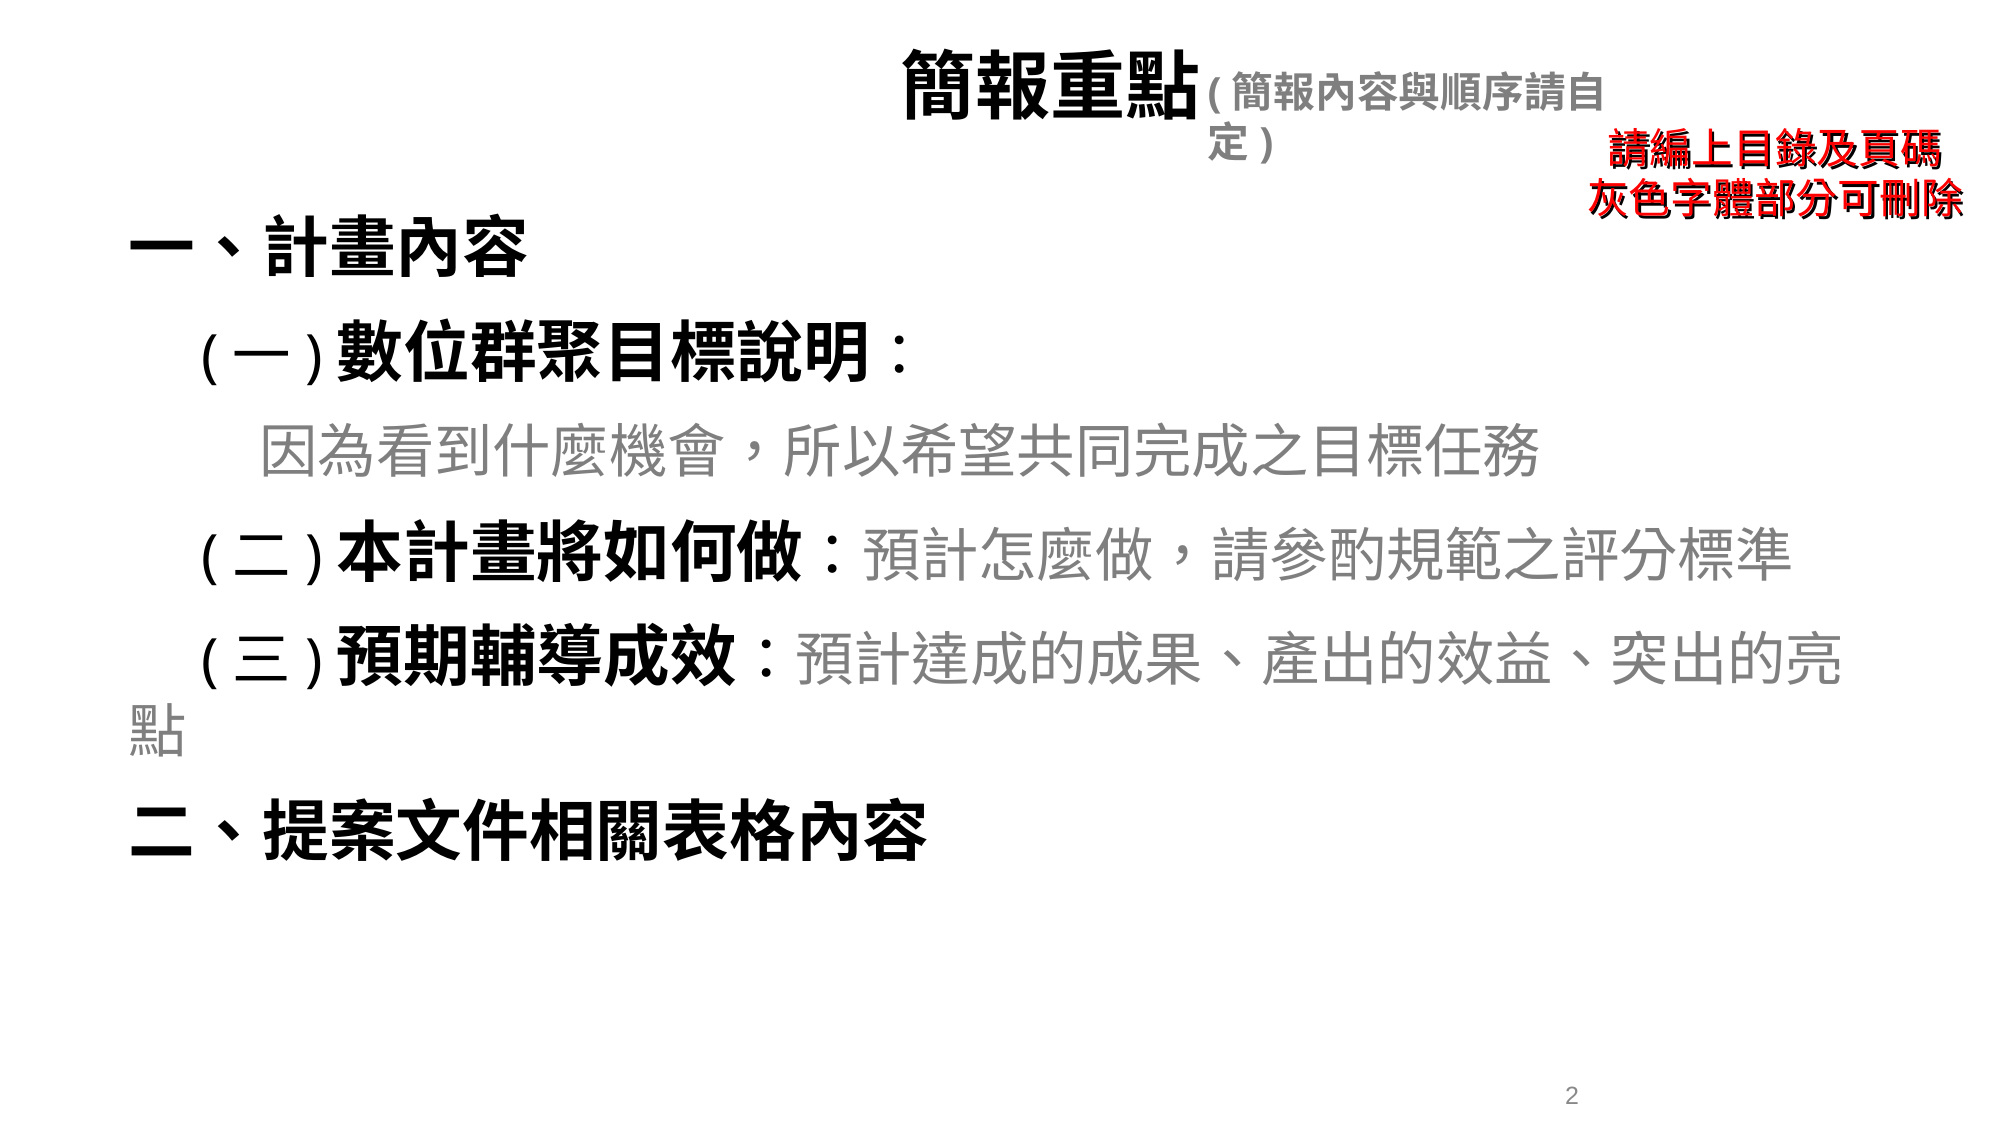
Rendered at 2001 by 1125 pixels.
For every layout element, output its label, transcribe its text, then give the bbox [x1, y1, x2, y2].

text_box 簡報重點 [1231, 125, 1455, 136]
text_box 簡報重點 [646, 31, 1455, 136]
text_box 簡報重點 [1215, 131, 1241, 136]
text_box 2 [1550, 1065, 2000, 1125]
text_box 一、計畫內容 (一)數位群聚目標說明： 因為看到什麼機會，所以希望共同完成之目標任務 (二)本計畫將如何做：預計怎麼做，請參酌規範之評分標準 (三)預期輔導成效：預計達成的成果、產出的效益、突出的亮點 二、提案文件相關表格內容 [114, 197, 1898, 877]
text_box 簡報重點 [1183, 73, 1192, 85]
text_box (簡報內容與順序請自定) [1192, 58, 1686, 125]
text_box 請編上目錄及頁碼 灰色字體部分可刪除 [1572, 114, 1978, 229]
text_box 簡報重點 [1173, 93, 1186, 109]
